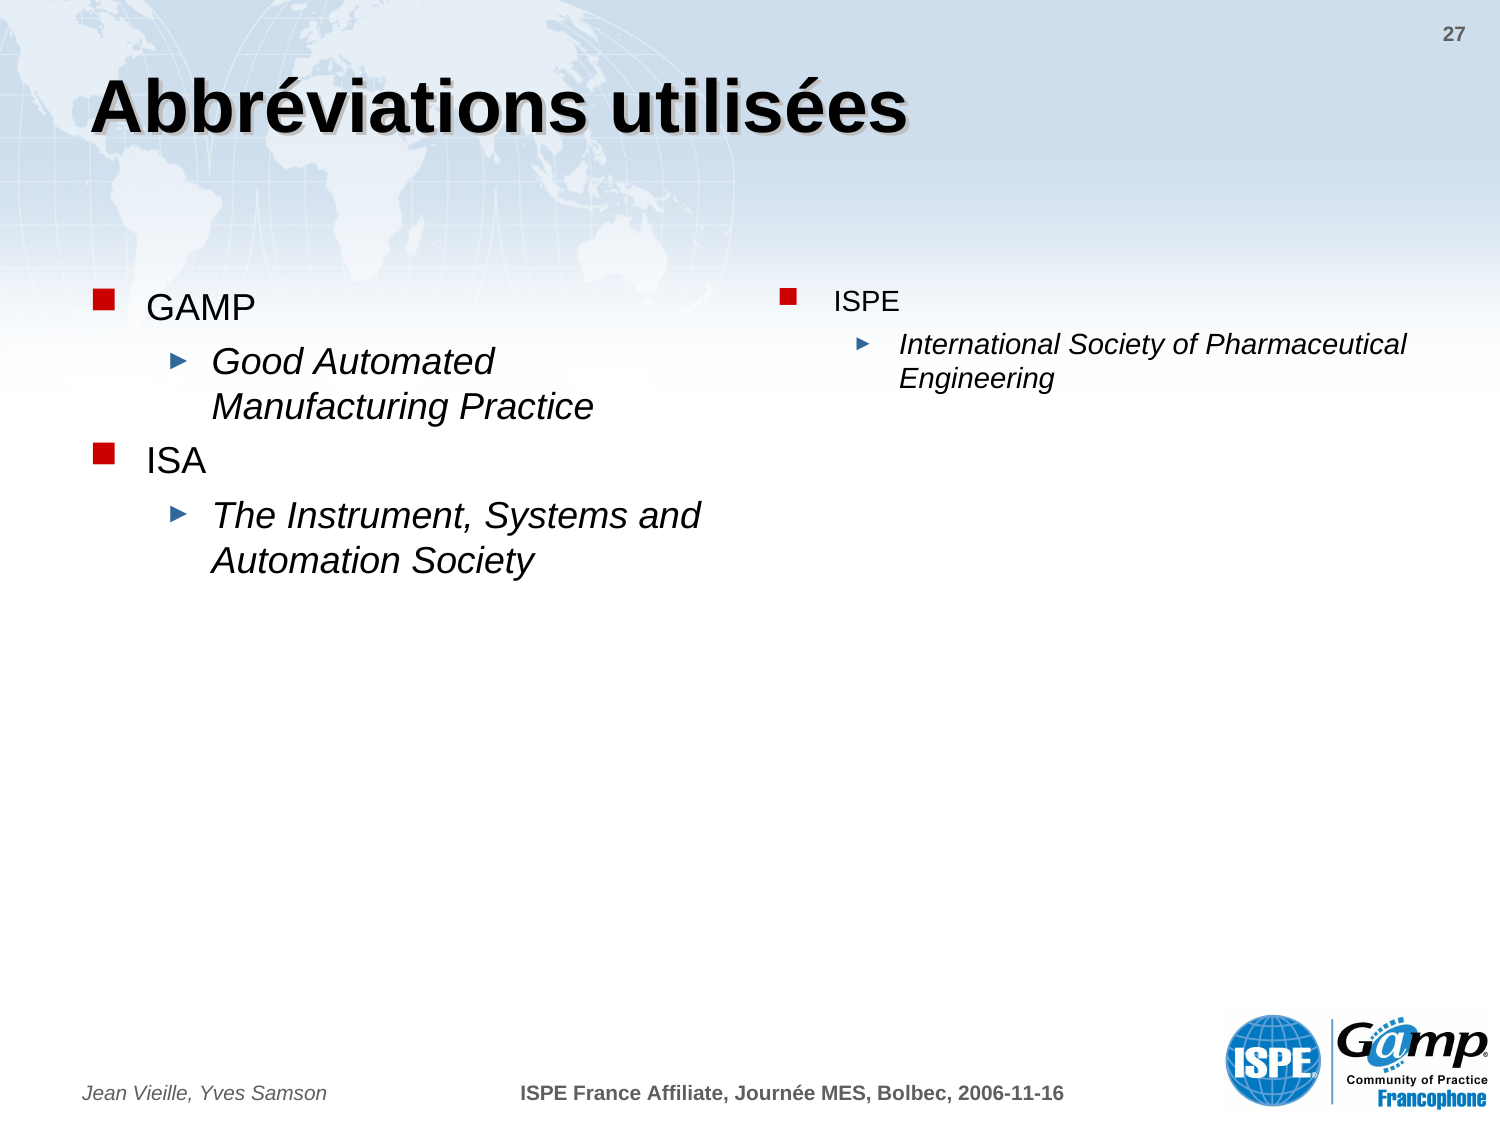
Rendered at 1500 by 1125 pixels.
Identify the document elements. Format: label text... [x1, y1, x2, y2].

picture [1219, 1008, 1490, 1113]
list ISPE International Society of Pharmaceutical Engineering [762, 275, 1426, 938]
picture [0, 0, 1500, 962]
list GAMP Good Automated Manufacturing Practice ISA The Instrument, Systems and Automation Society [75, 275, 738, 938]
title Abbréviations utilisées [75, 8, 1426, 197]
